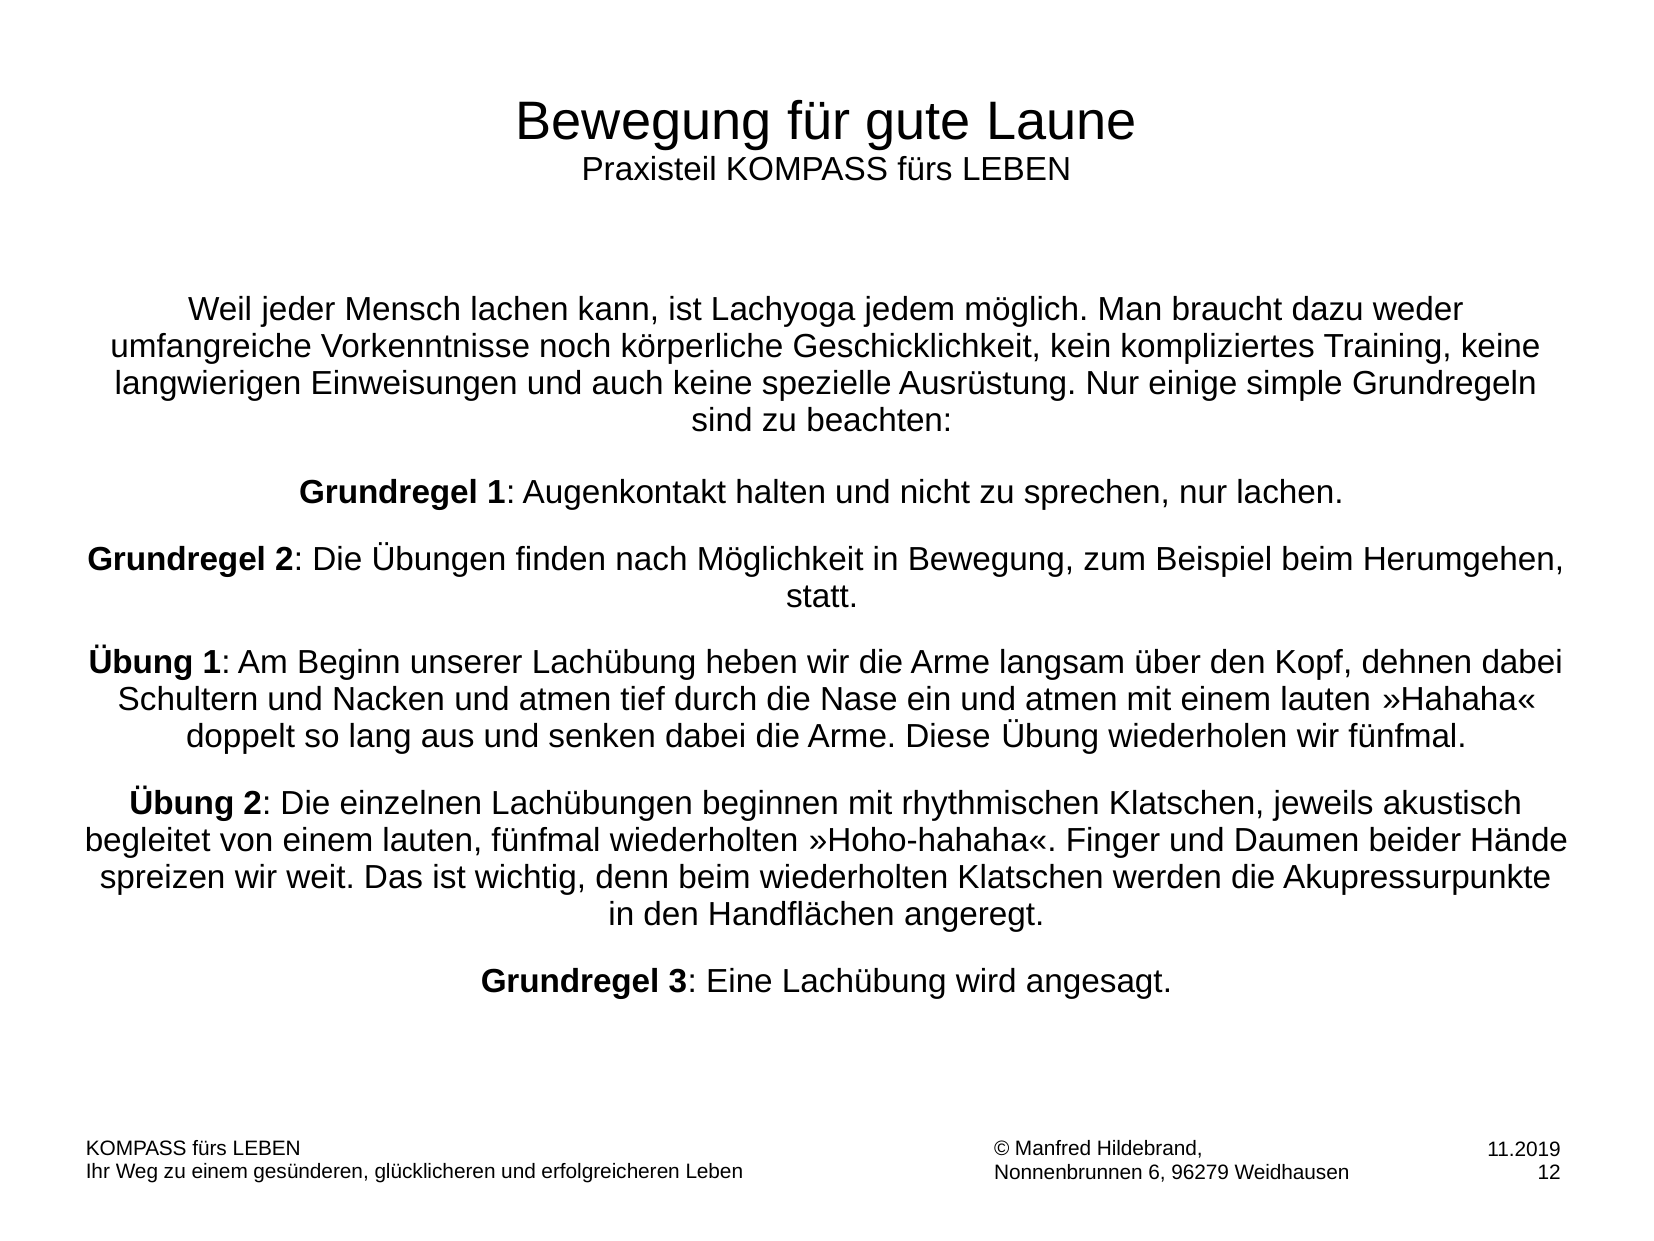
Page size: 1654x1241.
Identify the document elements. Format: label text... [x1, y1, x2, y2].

title Bewegung für gute Laune Praxisteil KOMPASS fürs LEBEN [82, 49, 1571, 257]
list Weil jeder Mensch lachen kann, ist Lachyoga jedem möglich. Man braucht dazu weder umfangreiche Vorkenntnisse noch körperliche Geschicklichkeit, kein kompliziertes Training, keine langwierigen Einweisungen und auch keine spezielle Ausrüstung. Nur einige simple Grundregeln sind zu beachten: Grundregel 1: Augenkontakt halten und nicht zu sprechen, nur lachen. Grundregel 2: Die Übungen finden nach Möglichkeit in Bewegung, zum Beispiel beim Herumgehen, statt. Übung 1: Am Beginn unserer Lachübung heben wir die Arme langsam über den Kopf, dehnen dabei Schultern und Nacken und atmen tief durch die Nase ein und atmen mit einem lauten »Hahaha« doppelt so lang aus und senken dabei die Arme. Diese Übung wiederholen wir fünfmal. Übung 2: Die einzelnen Lachübungen beginnen mit rhythmischen Klatschen, jeweils akustisch begleitet von einem lauten, fünfmal wiederholten »Hoho-hahaha«. Finger und Daumen beider Hände spreizen wir weit. Das ist wichtig, denn beim wiederholten Klatschen werden die Akupressurpunkte in den Handflächen angeregt. Grundregel 3: Eine Lachübung wird angesagt. [82, 290, 1571, 1229]
text_box © Manfred Hildebrand, Nonnenbrunnen 6, 96279 Weidhausen [979, 1118, 1389, 1203]
text_box KOMPASS fürs LEBEN Ihr Weg zu einem gesünderen, glücklicheren und erfolgreicheren Leben [70, 1118, 964, 1202]
text_box 11.2019 12 [1405, 1118, 1576, 1203]
